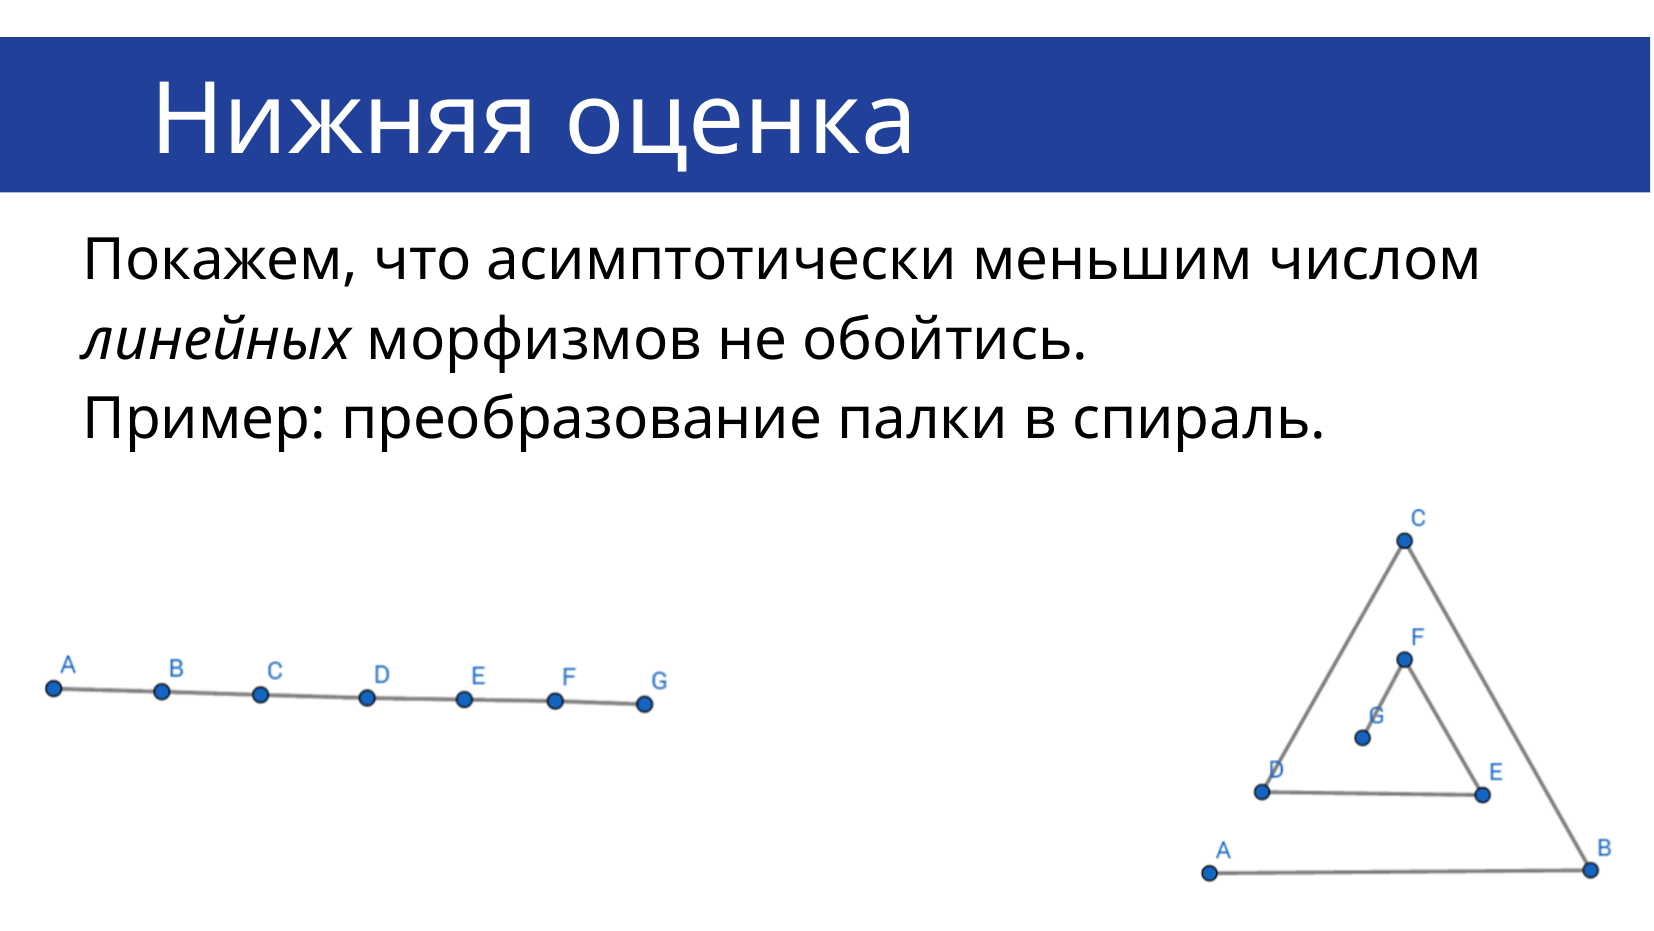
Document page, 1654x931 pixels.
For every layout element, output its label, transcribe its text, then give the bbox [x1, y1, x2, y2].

picture [1155, 479, 1654, 931]
picture [8, 586, 721, 781]
title Нижняя оценка [0, 37, 1651, 193]
subtitle Покажем, что асимптотически меньшим числом линейных морфизмов не обойтись. Пример: преобразование палки в спираль. [82, 217, 1576, 773]
